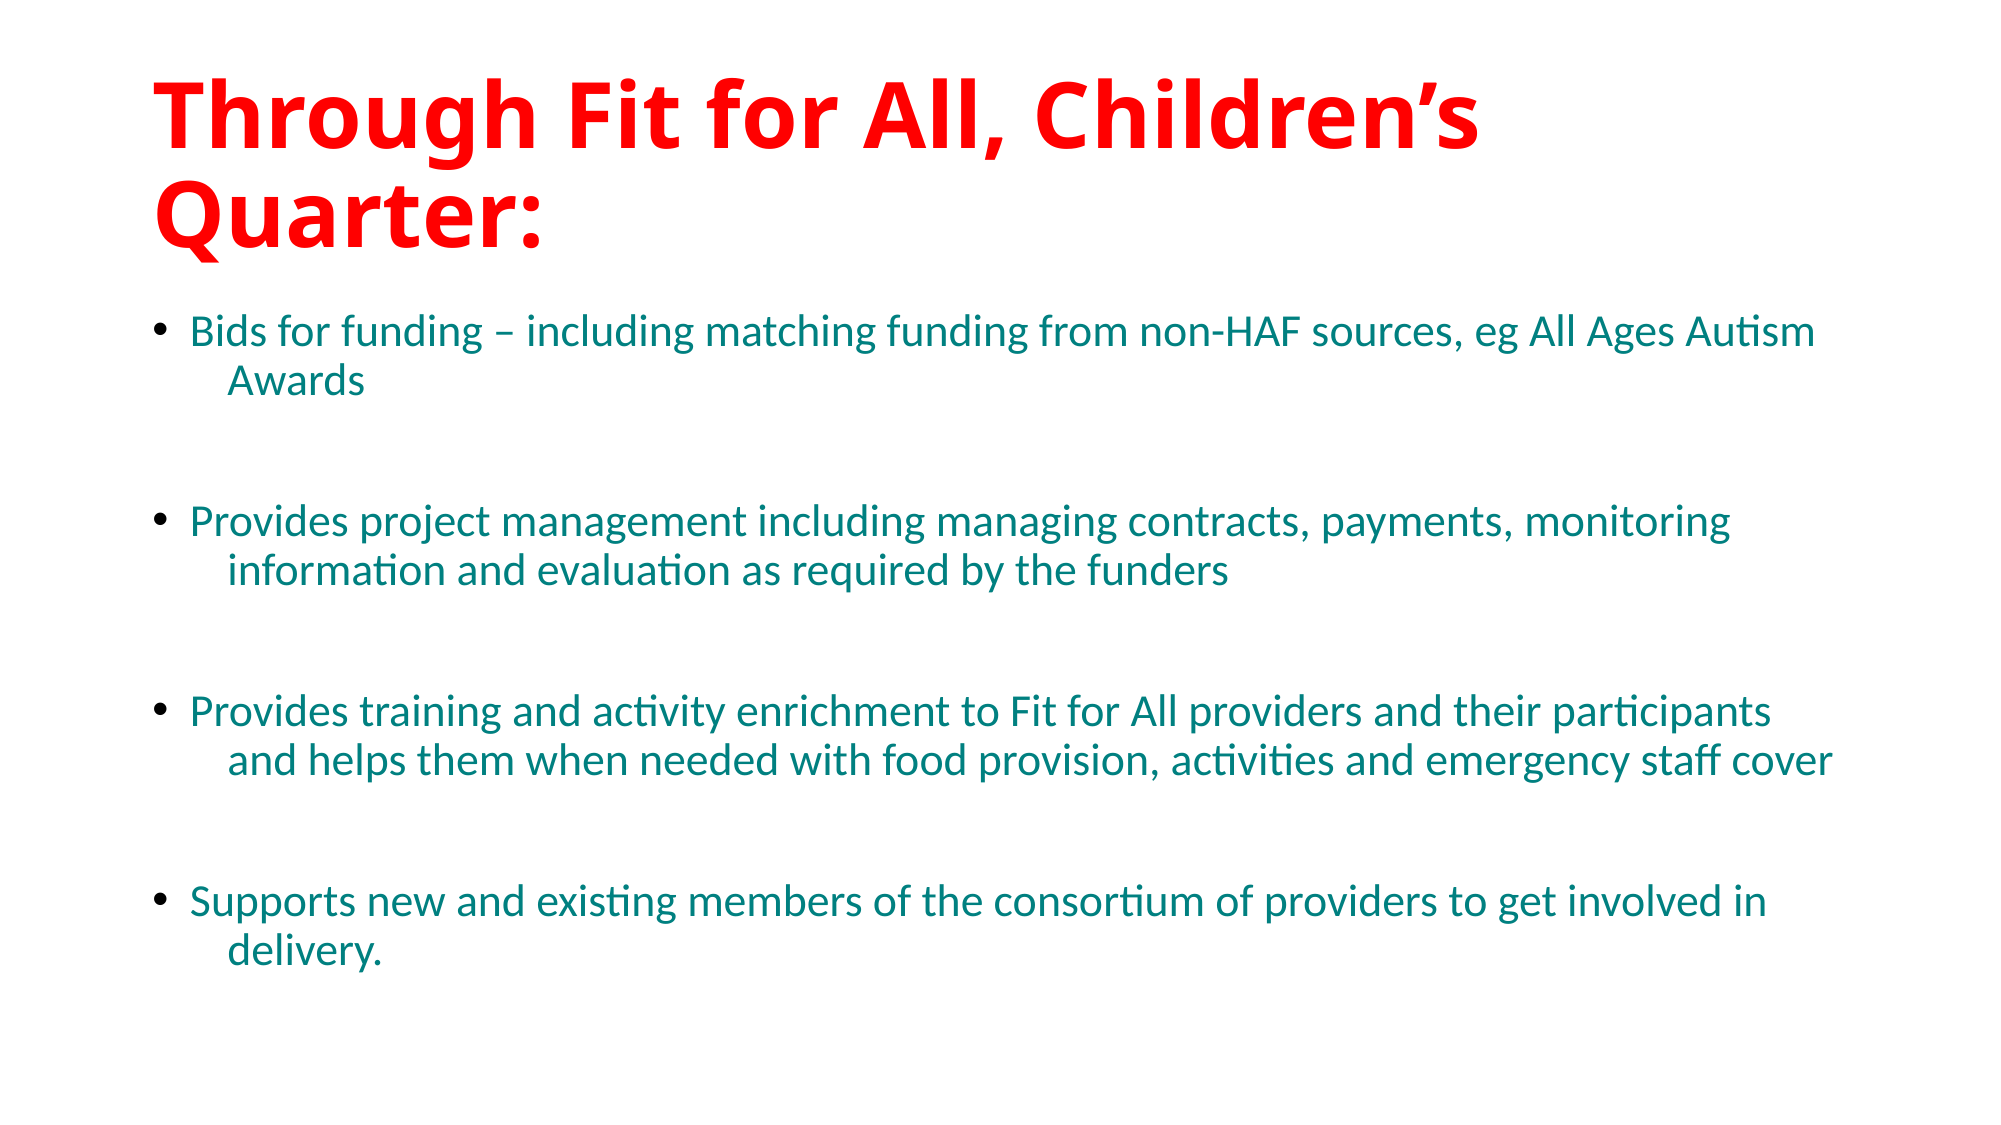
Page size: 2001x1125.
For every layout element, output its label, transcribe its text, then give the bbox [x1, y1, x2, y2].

list Bids for funding – including matching funding from non-HAF sources, eg All Ages Autism Awards Provides project management including managing contracts, payments, monitoring information and evaluation as required by the funders Provides training and activity enrichment to Fit for All providers and their participants and helps them when needed with food provision, activities and emergency staff cover Supports new and existing members of the consortium of providers to get involved in delivery. [137, 299, 1863, 1014]
title Through Fit for All, Children’s Quarter: [137, 59, 1863, 278]
